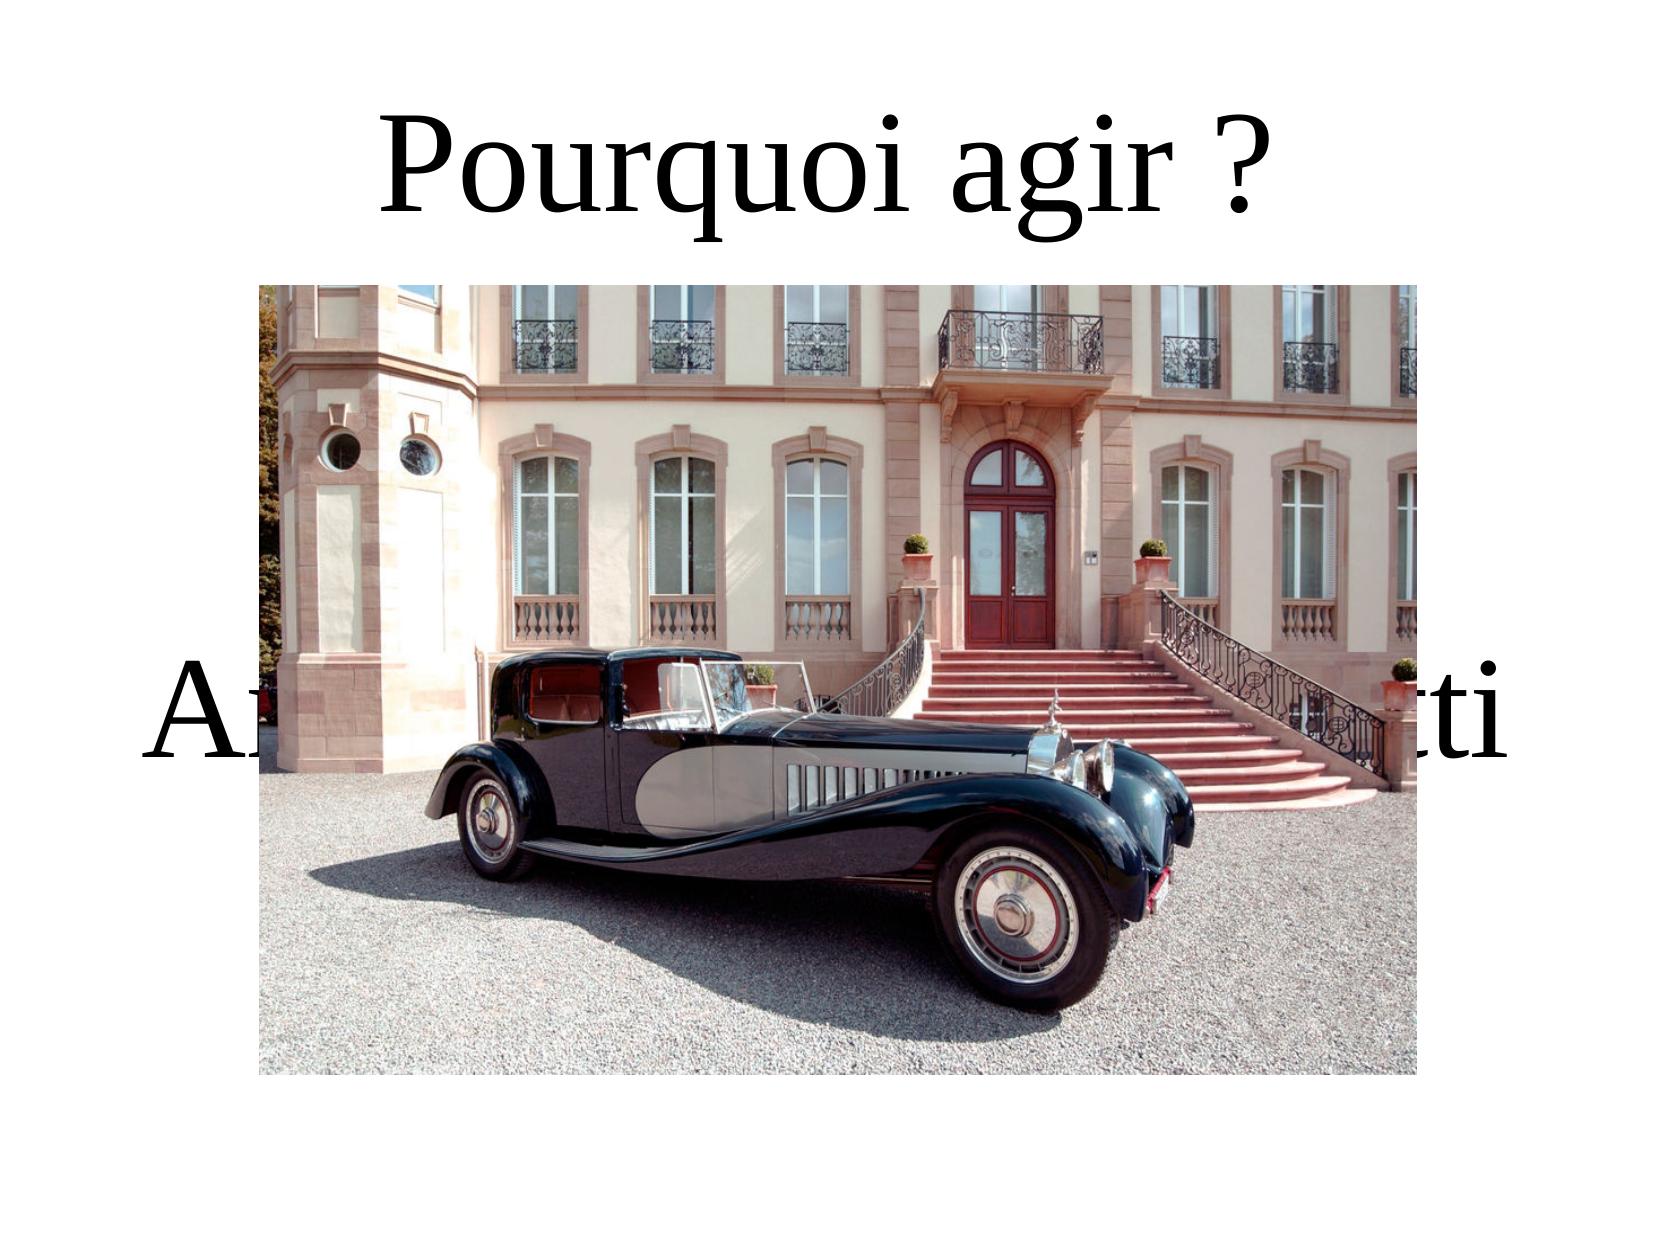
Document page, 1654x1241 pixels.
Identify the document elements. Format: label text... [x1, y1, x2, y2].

title Pourquoi agir ? [82, 49, 1571, 257]
picture [259, 285, 1417, 1075]
subtitle Argument de la Bugatti [82, 290, 1571, 1109]
